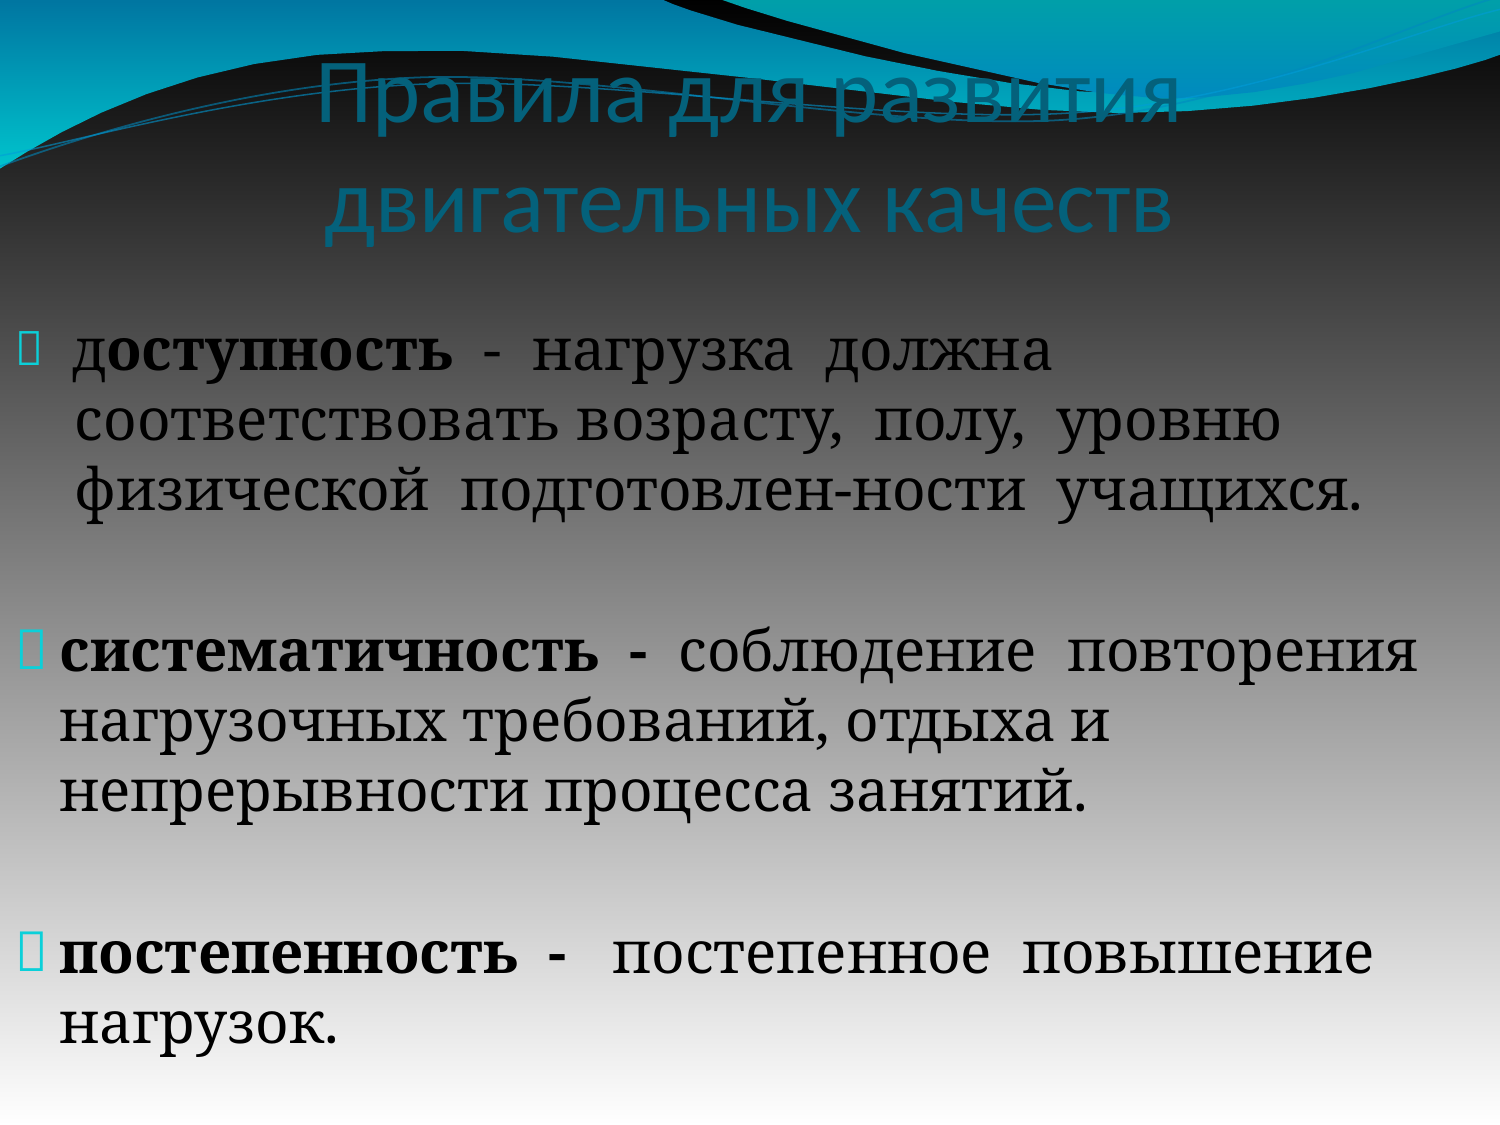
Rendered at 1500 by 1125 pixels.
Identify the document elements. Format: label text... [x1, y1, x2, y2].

title Правила для развития двигательных качеств [75, 23, 1425, 258]
list доступность - нагрузка должна соответствовать возрасту, полу, уровню физической подготовлен-ности учащихся. систематичность - соблюдение повторения нагрузочных требований, отдыха и непрерывности процесса занятий. постепенность - постепенное повышение нагрузок. [0, 304, 1500, 1038]
